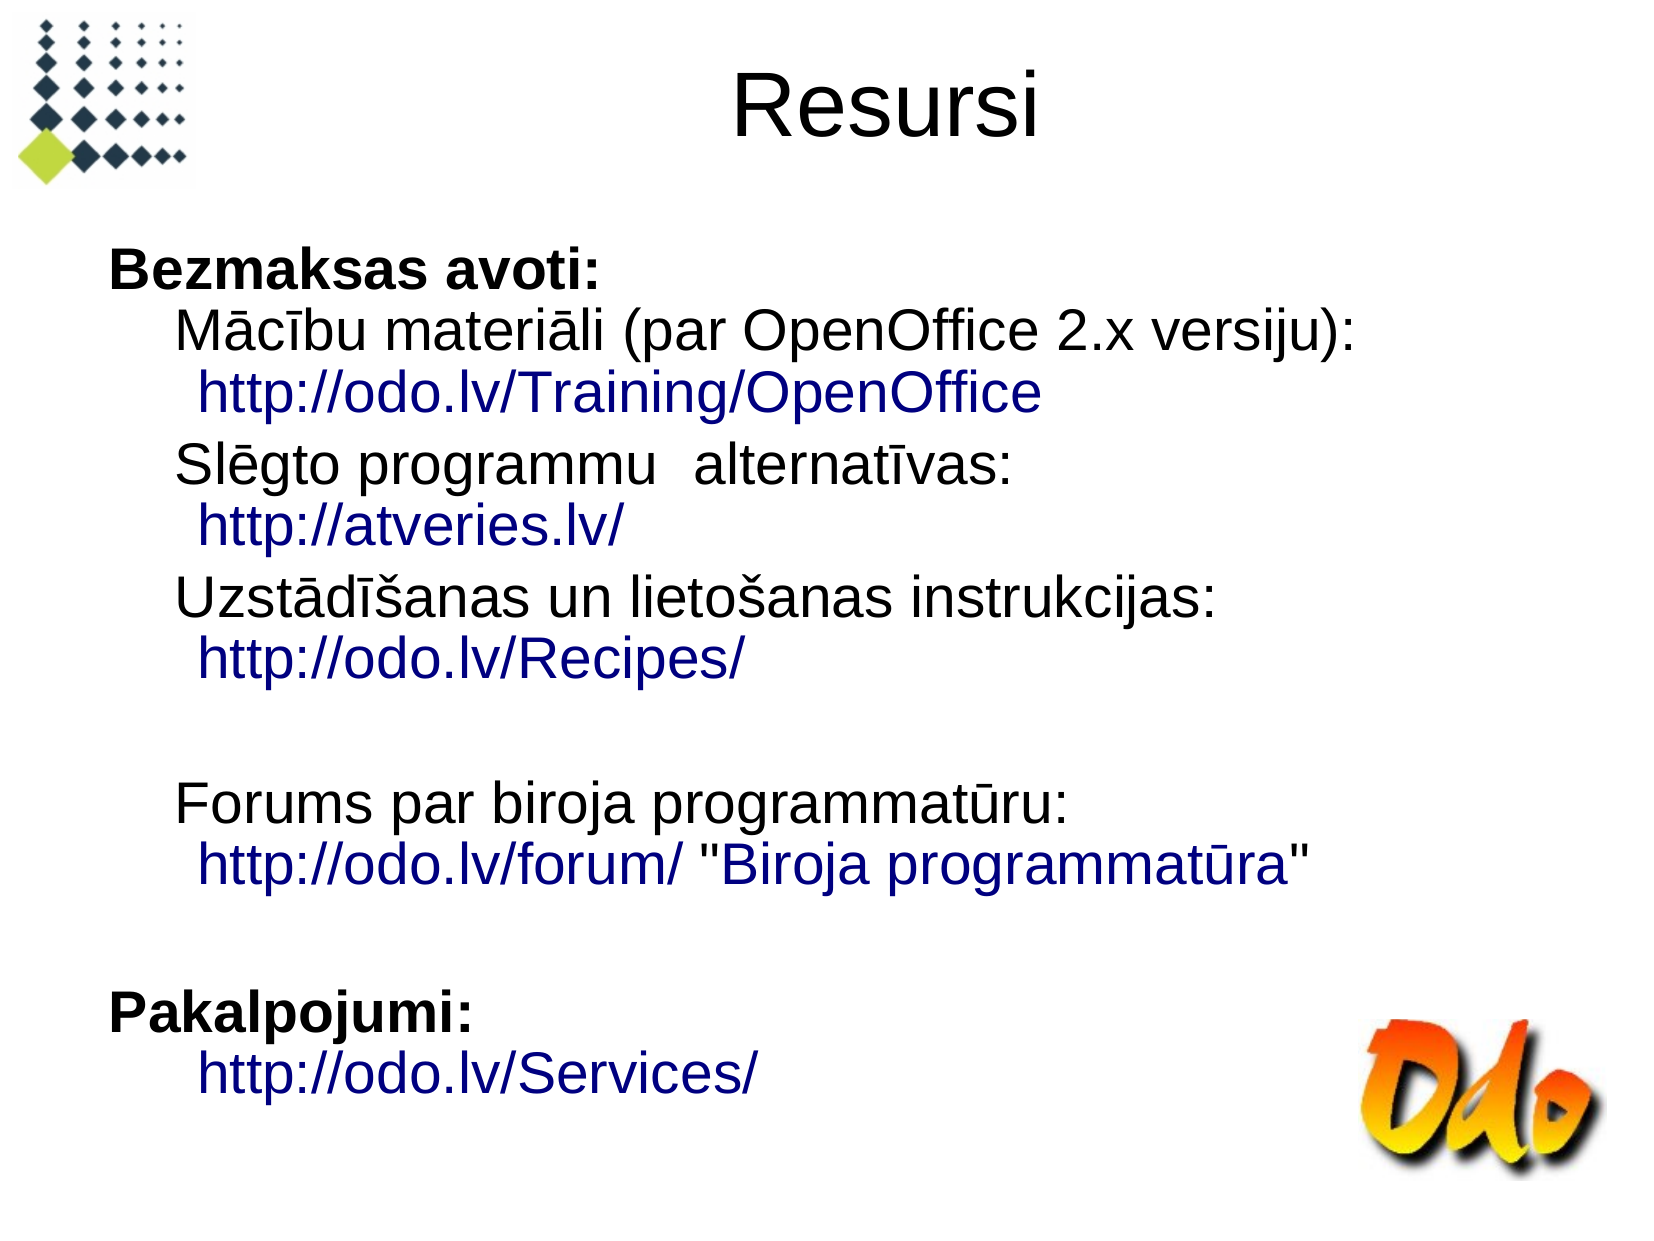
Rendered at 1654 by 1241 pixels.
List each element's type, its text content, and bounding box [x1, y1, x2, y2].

title Resursi [177, 56, 1595, 160]
picture [1358, 1018, 1607, 1182]
list Bezmaksas avoti: Mācību materiāli (par OpenOffice 2.x versiju): http://odo.lv/Training/OpenOffice Slēgto programmu alternatīvas: http://atveries.lv/ Uzstādīšanas un lietošanas instrukcijas: http://odo.lv/Recipes/ Forums par biroja programmatūru: http://odo.lv/forum/ "Biroja programmatūra" Pakalpojumi: http://odo.lv/Services/ [82, 236, 1569, 1107]
picture [12, 12, 196, 189]
